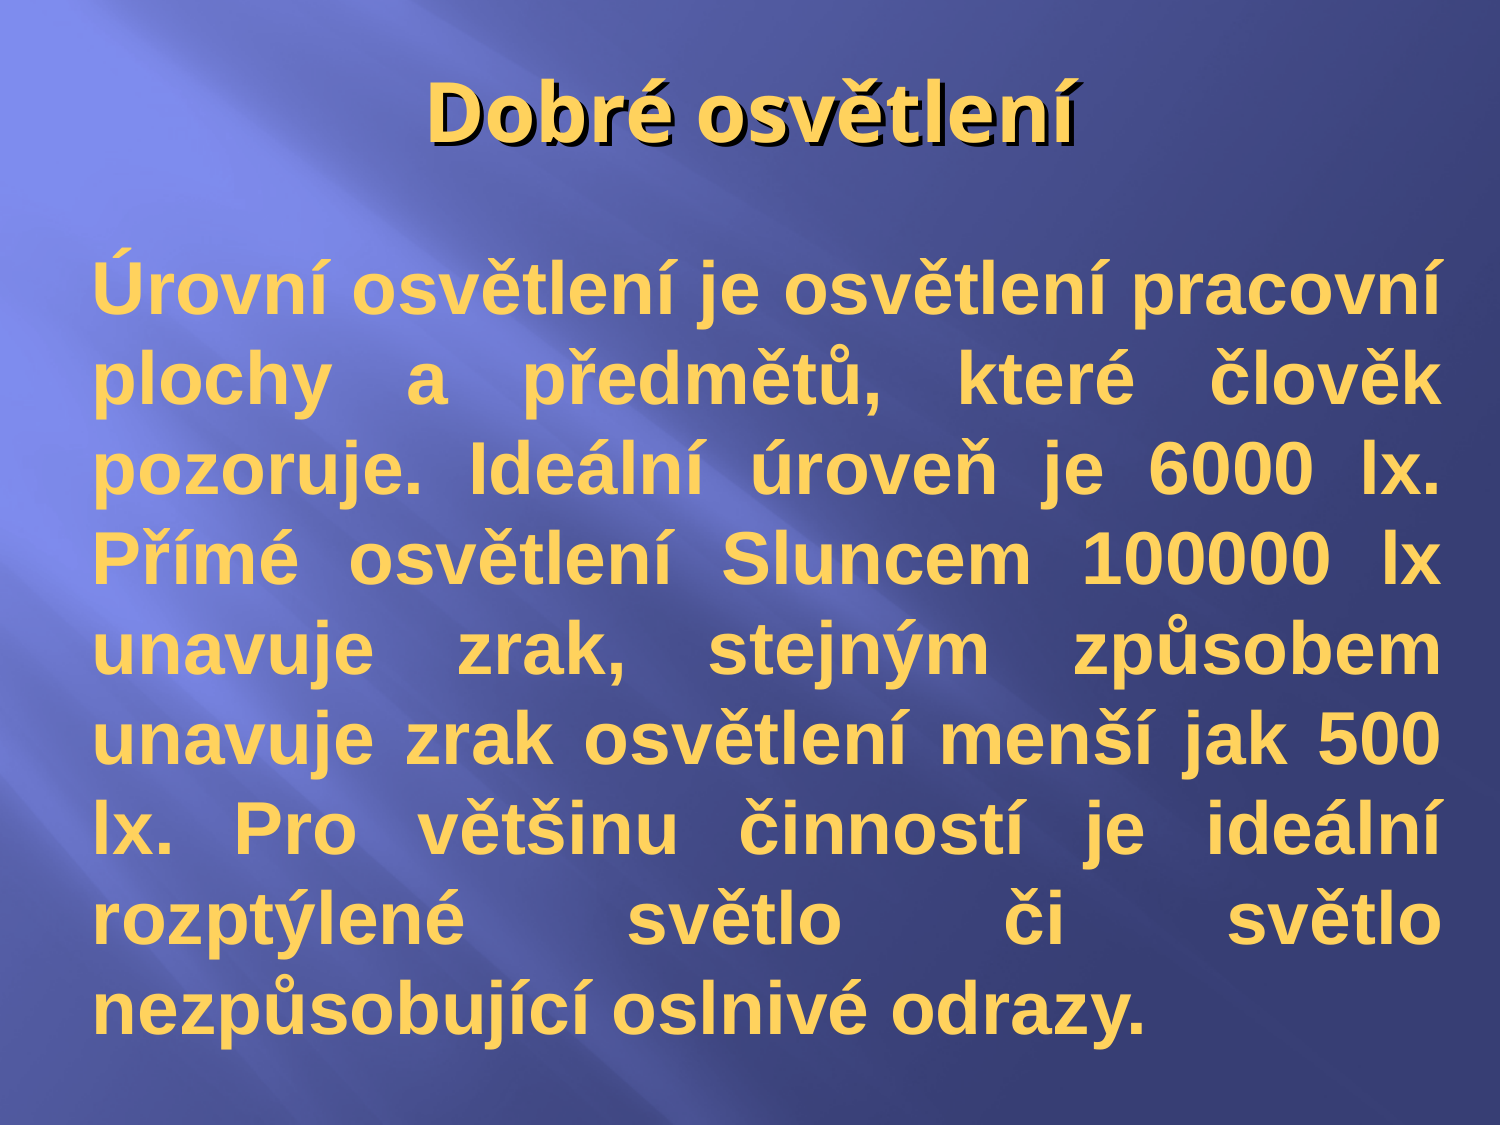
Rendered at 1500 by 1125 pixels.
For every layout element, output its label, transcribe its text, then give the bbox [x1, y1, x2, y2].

title Dobré osvětlení [75, 45, 1426, 173]
text_box Úrovní osvětlení je osvětlení pracovní plochy a předmětů, které člověk pozoruje. Ideální úroveň je 6000 lx. Přímé osvětlení Sluncem 100000 lx unavuje zrak, stejným způsobem unavuje zrak osvětlení menší jak 500 lx. Pro většinu činností je ideální rozptýlené světlo či světlo nezpůsobující oslnivé odrazy. [76, 231, 1459, 1047]
